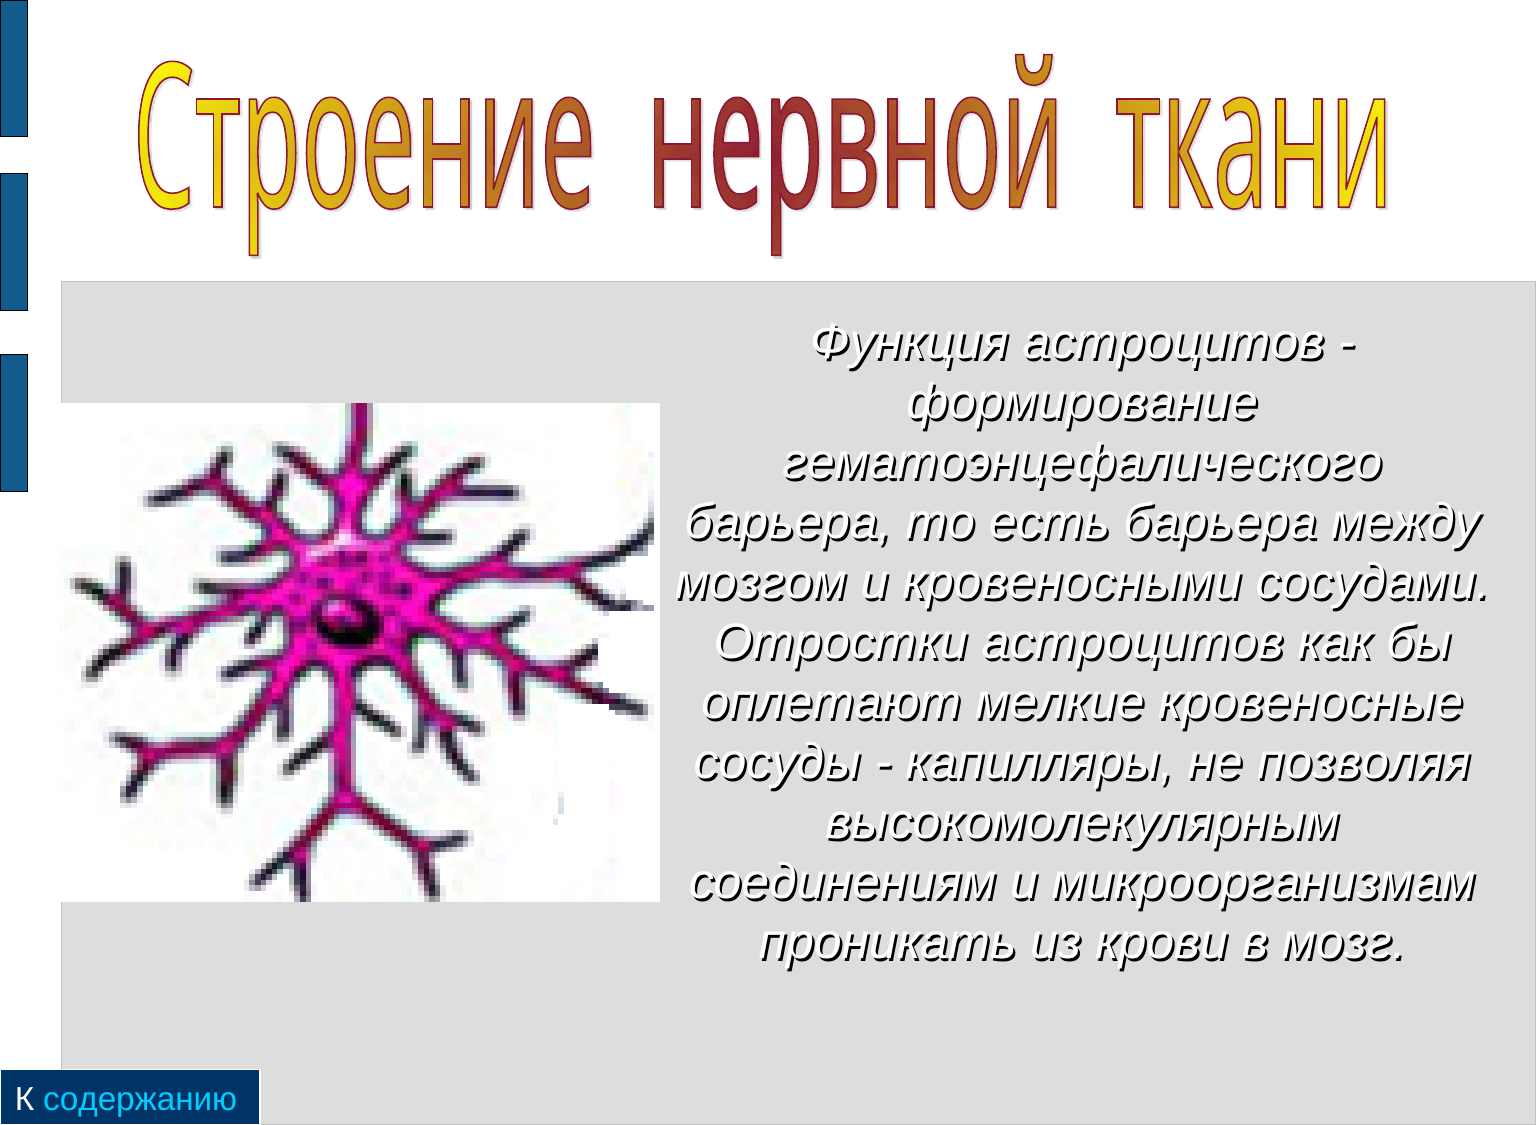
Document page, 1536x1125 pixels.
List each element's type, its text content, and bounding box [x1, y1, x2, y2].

text_box Строение нервной ткани [306, 97, 355, 210]
text_box Строение нервной ткани [423, 99, 470, 208]
picture [42, 403, 659, 902]
text_box Строение нервной ткани [1116, 99, 1160, 208]
text_box Строение нервной ткани [1009, 99, 1056, 208]
text_box Строение нервной ткани [947, 97, 997, 210]
text_box Строение нервной ткани [1217, 97, 1261, 210]
text_box Строение нервной ткани [365, 97, 411, 210]
text_box Строение нервной ткани [1338, 99, 1385, 208]
text_box Строение нервной ткани [713, 97, 759, 210]
text_box Строение нервной ткани [249, 97, 296, 256]
text_box Строение нервной ткани [654, 99, 701, 208]
text_box Строение нервной ткани [138, 61, 192, 210]
text_box Строение нервной ткани [888, 99, 934, 208]
text_box Строение нервной ткани [832, 99, 876, 208]
text_box Строение нервной ткани [485, 99, 532, 208]
text_box Строение нервной ткани [771, 97, 819, 256]
text_box Строение нервной ткани [196, 99, 239, 208]
text_box Функция астроцитов - формирование гематоэнцефалического барьера, то есть барьера между мозгом и кровеносными сосудами. Отростки астроцитов как бы оплетают мелкие кровеносные сосуды - капилляры, не позволяя высокомолекулярным соединениям и микроорганизмам проникать из крови в мозг. [659, 301, 1506, 977]
text_box Строение нервной ткани [1169, 99, 1212, 208]
text_box Строение нервной ткани [1015, 54, 1053, 86]
text_box К содержанию [0, 1069, 260, 1125]
text_box Строение нервной ткани [545, 97, 591, 210]
text_box Строение нервной ткани [1276, 99, 1322, 208]
